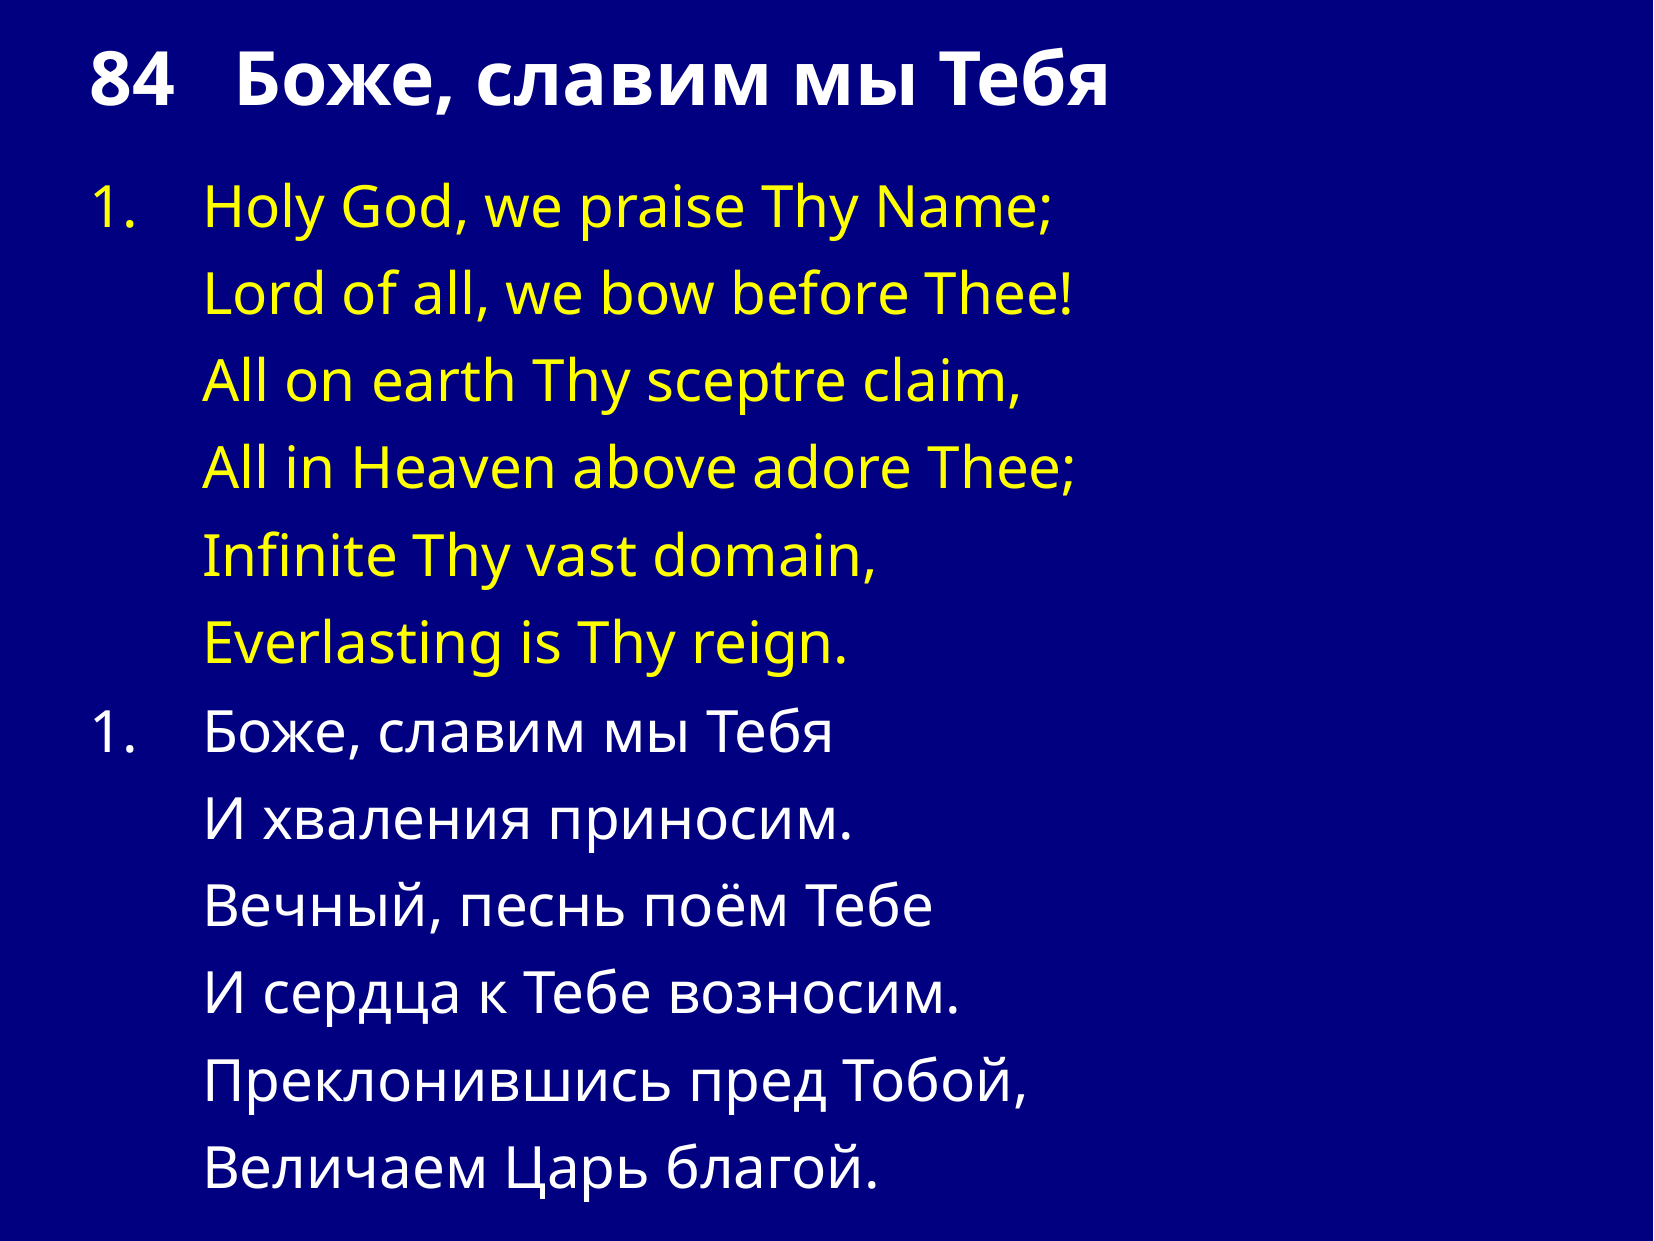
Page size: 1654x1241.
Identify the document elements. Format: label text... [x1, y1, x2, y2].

text_box 1. Боже, славим мы Тебя И хваления приносим. Вечный, песнь поём Тебе И сердца к Тебе возносим. Преклонившись пред Тобой, Величаем Царь благой. [75, 675, 1576, 1163]
text_box 84 Боже, славим мы Тебя [75, 18, 1576, 131]
text_box 1. Holy God, we praise Thy Name; Lord of all, we bow before Thee! All on earth Thy sceptre claim, All in Heaven above adore Thee; Infinite Thy vast domain, Everlasting is Thy reign. [75, 150, 1576, 638]
